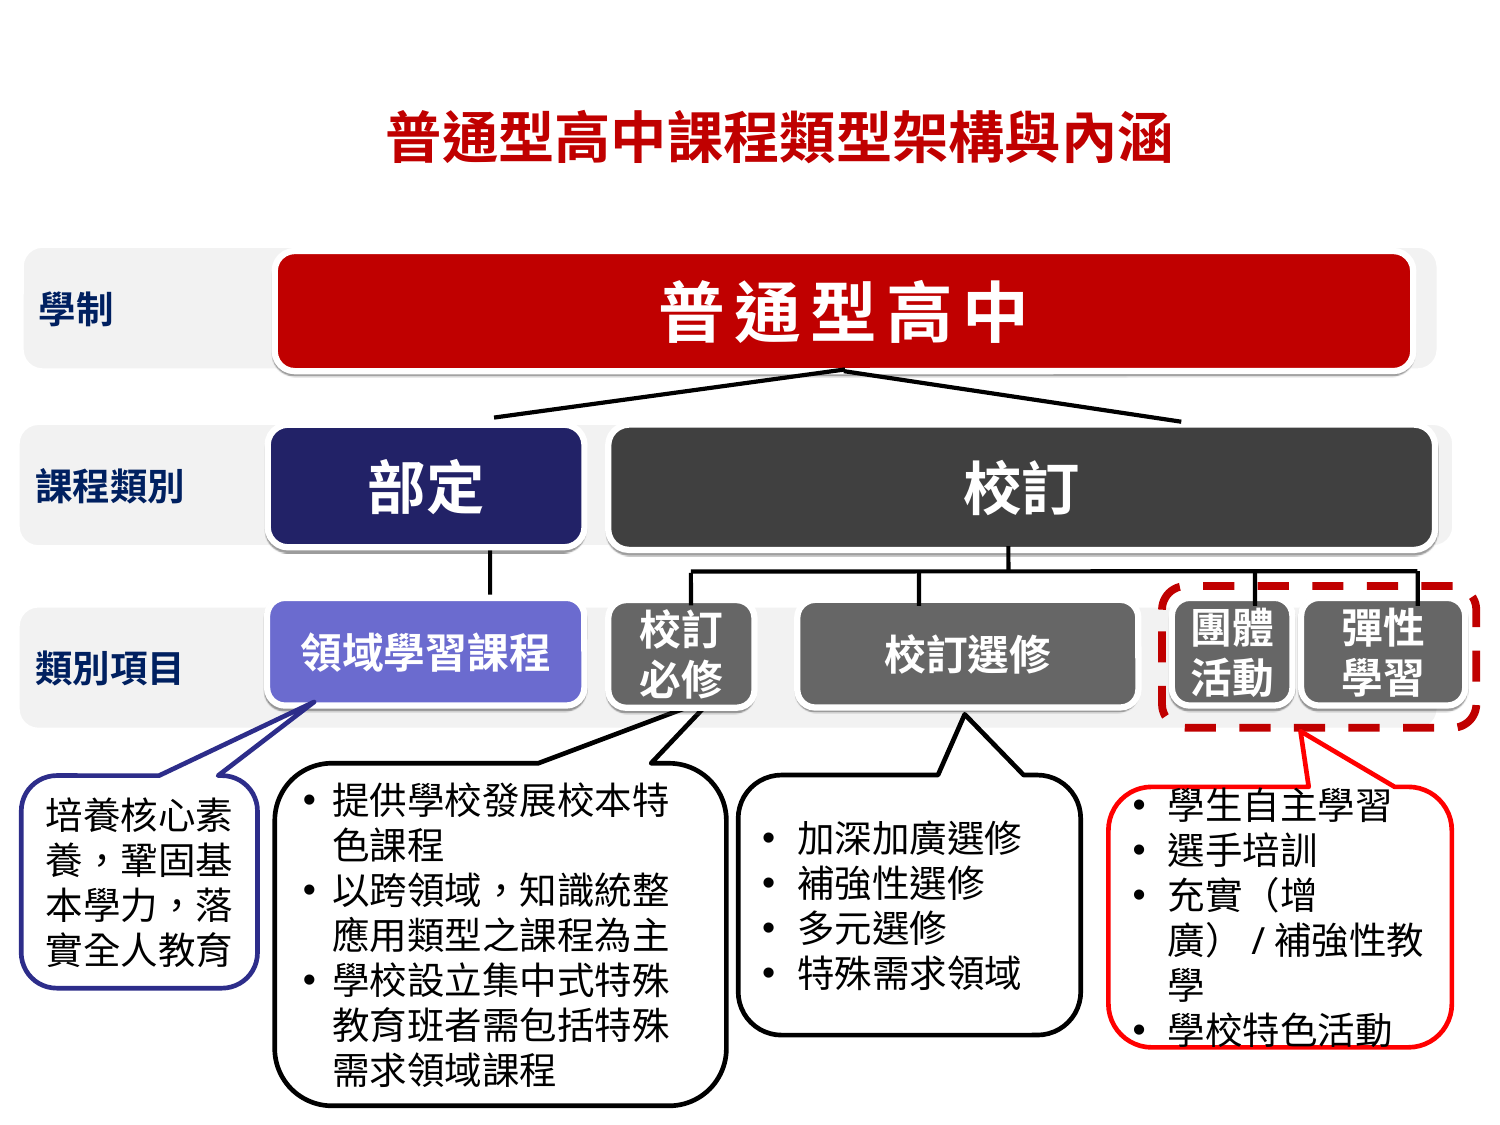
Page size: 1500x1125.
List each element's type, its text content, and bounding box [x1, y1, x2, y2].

text_box 類別項目 [684, 605, 1439, 730]
text_box 類別項目 [17, 605, 303, 730]
text_box 學制 [21, 245, 1439, 371]
text_box 普通型高中課程類型架構與內涵 [58, 90, 1424, 177]
text_box 校訂 必修 [608, 600, 755, 708]
text_box 普通型高中 [274, 250, 1414, 372]
text_box 提供學校發展校本特色課程 以跨領域，知識統整應用類型之課程為主 學校設立集中式特殊教育班者需包括特殊需求領域課程 [274, 708, 727, 1106]
text_box 校訂 [608, 424, 1436, 550]
text_box 培養核心素養，鞏固基本學力，落實全人教育 [21, 701, 315, 989]
text_box 課程類別 [17, 422, 1175, 548]
text_box 課程類別 [1182, 422, 1455, 548]
text_box 領域學習課程 [267, 597, 585, 706]
text_box 學生自主學習 選手培訓 充實（增廣）/補強性教學 學校特色活動 [1108, 731, 1452, 1048]
text_box 加深加廣選修 補強性選修 多元選修 特殊需求領域 [738, 714, 1081, 1036]
text_box 類別項目 [279, 605, 682, 730]
text_box 彈性 學習 [1301, 597, 1466, 706]
text_box 團體活動 [1171, 597, 1293, 706]
text_box 校訂選修 [797, 599, 1139, 708]
text_box 部定 [267, 424, 585, 548]
